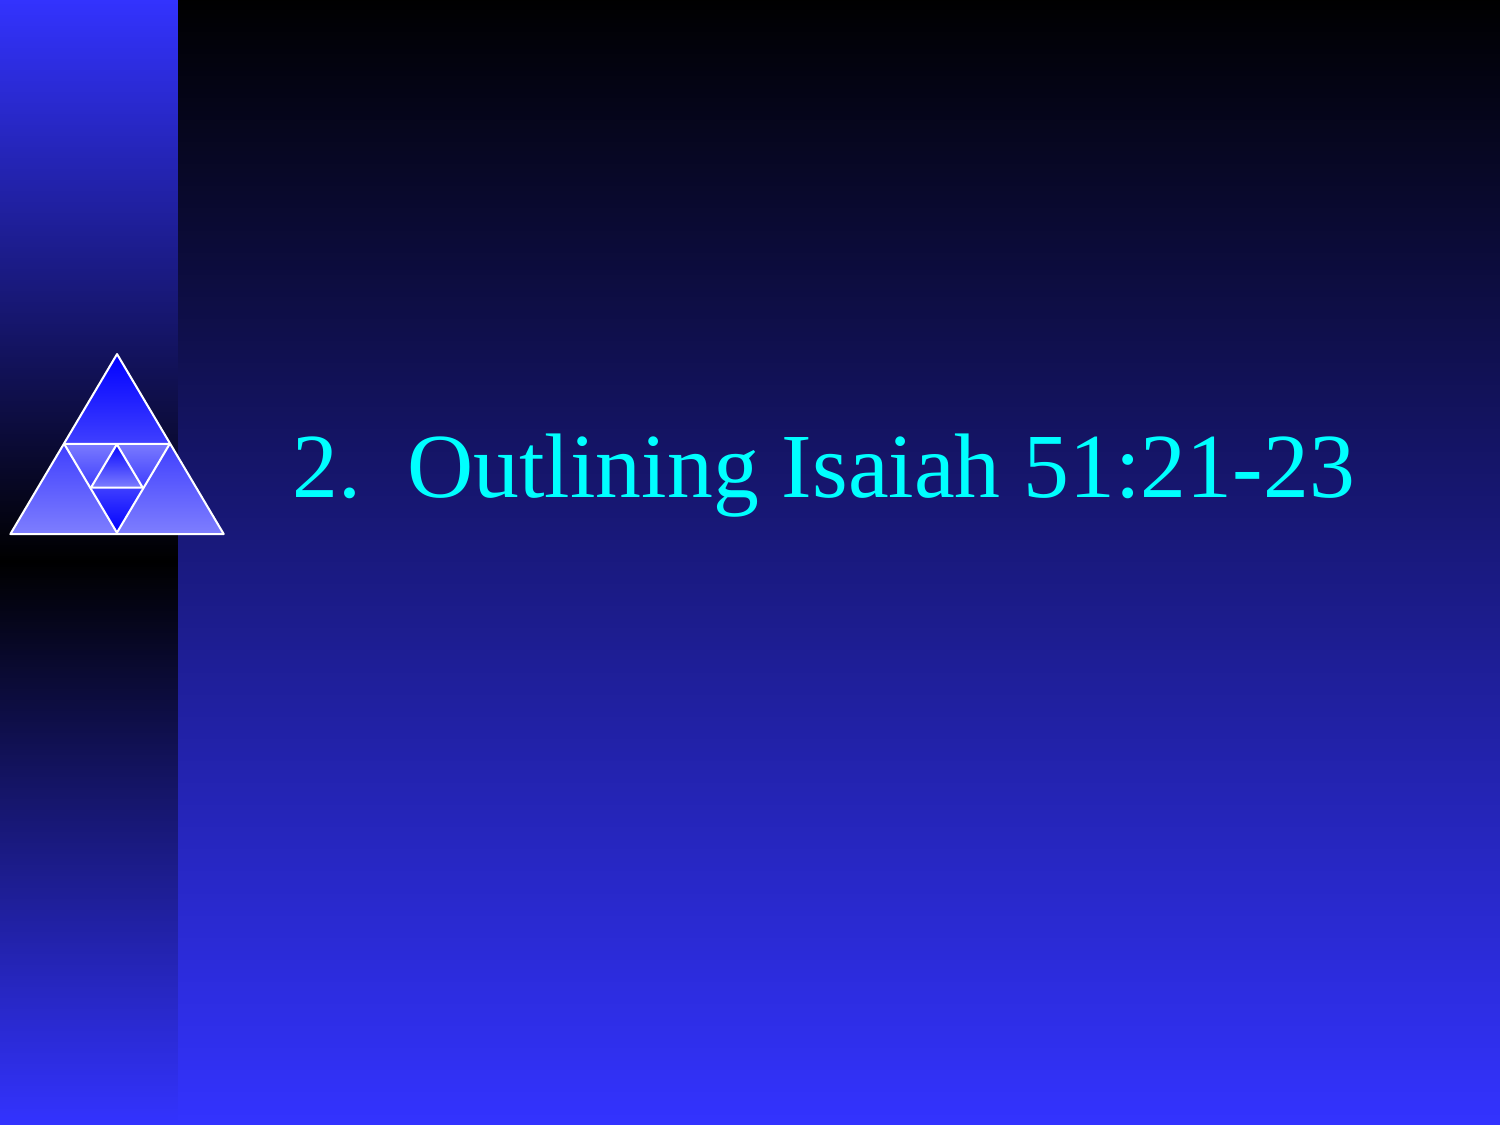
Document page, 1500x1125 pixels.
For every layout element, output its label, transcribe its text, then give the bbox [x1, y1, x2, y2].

title 2. Outlining Isaiah 51:21-23 [187, 374, 1463, 563]
